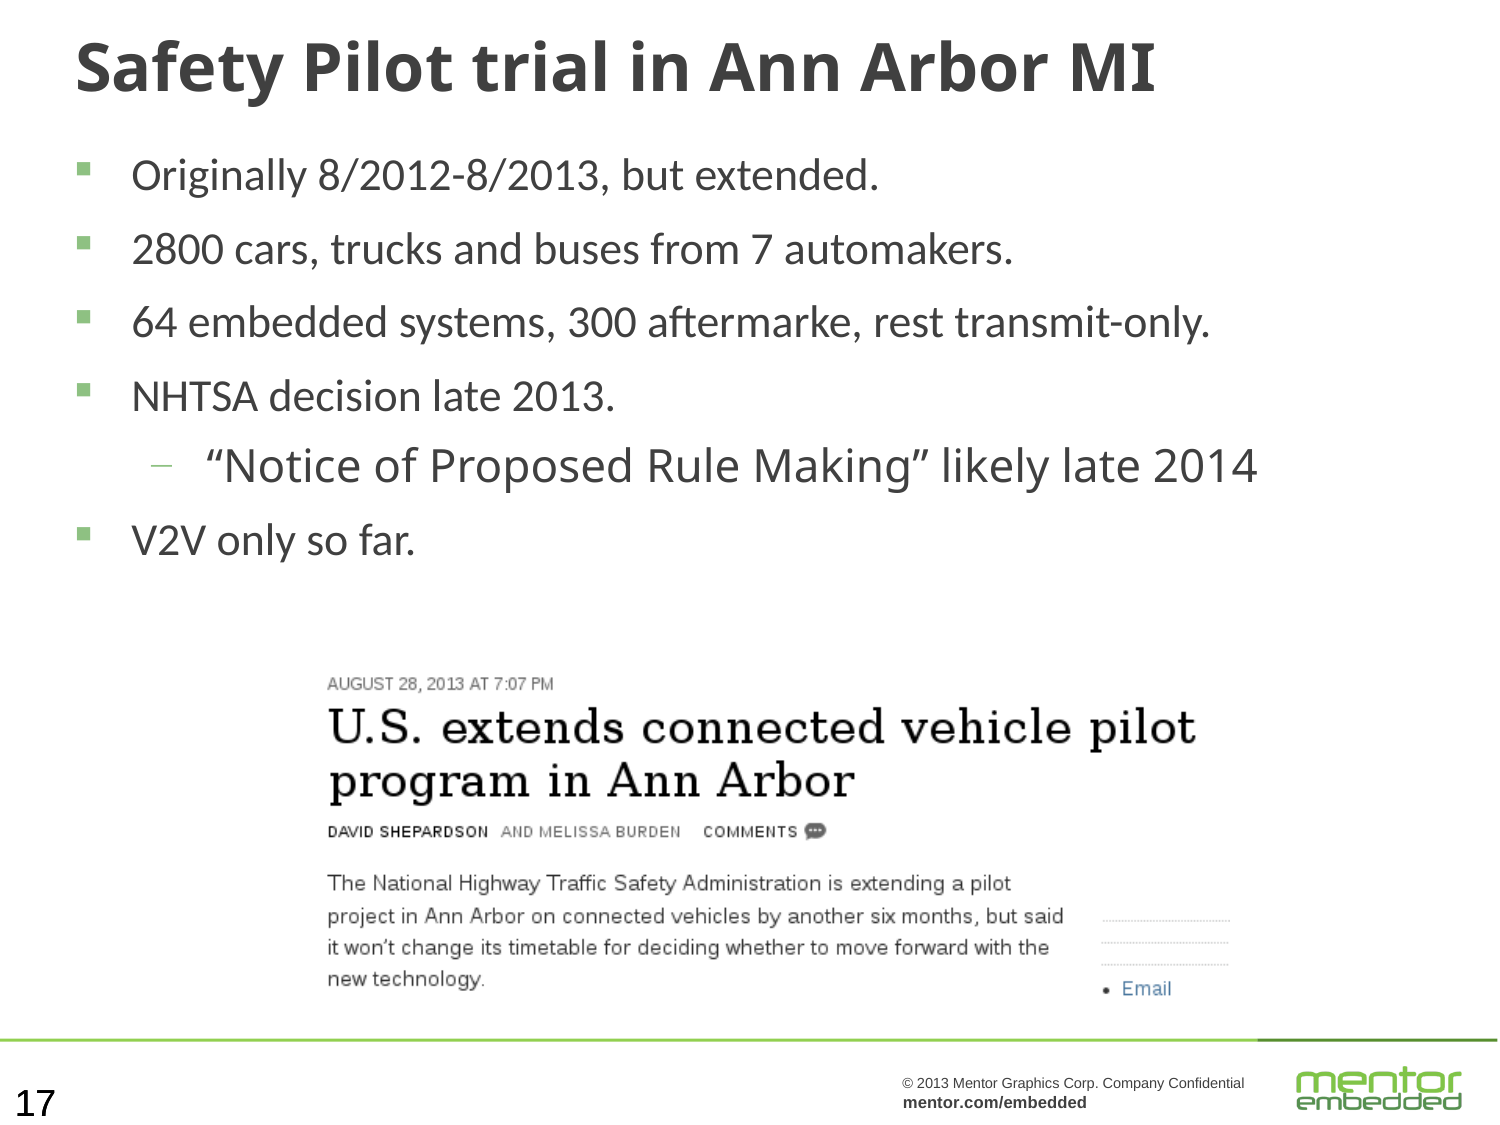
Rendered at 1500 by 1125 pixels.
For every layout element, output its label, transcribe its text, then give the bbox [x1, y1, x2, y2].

title Safety Pilot trial in Ann Arbor MI [0, 0, 1500, 113]
picture [1292, 1062, 1464, 1114]
list Originally 8/2012-8/2013, but extended. 2800 cars, trucks and buses from 7 automakers. 64 embedded systems, 300 aftermarke, rest transmit-only. NHTSA decision late 2013. “Notice of Proposed Rule Making” likely late 2014 V2V only so far. [0, 137, 1500, 1025]
picture [312, 662, 1230, 1005]
